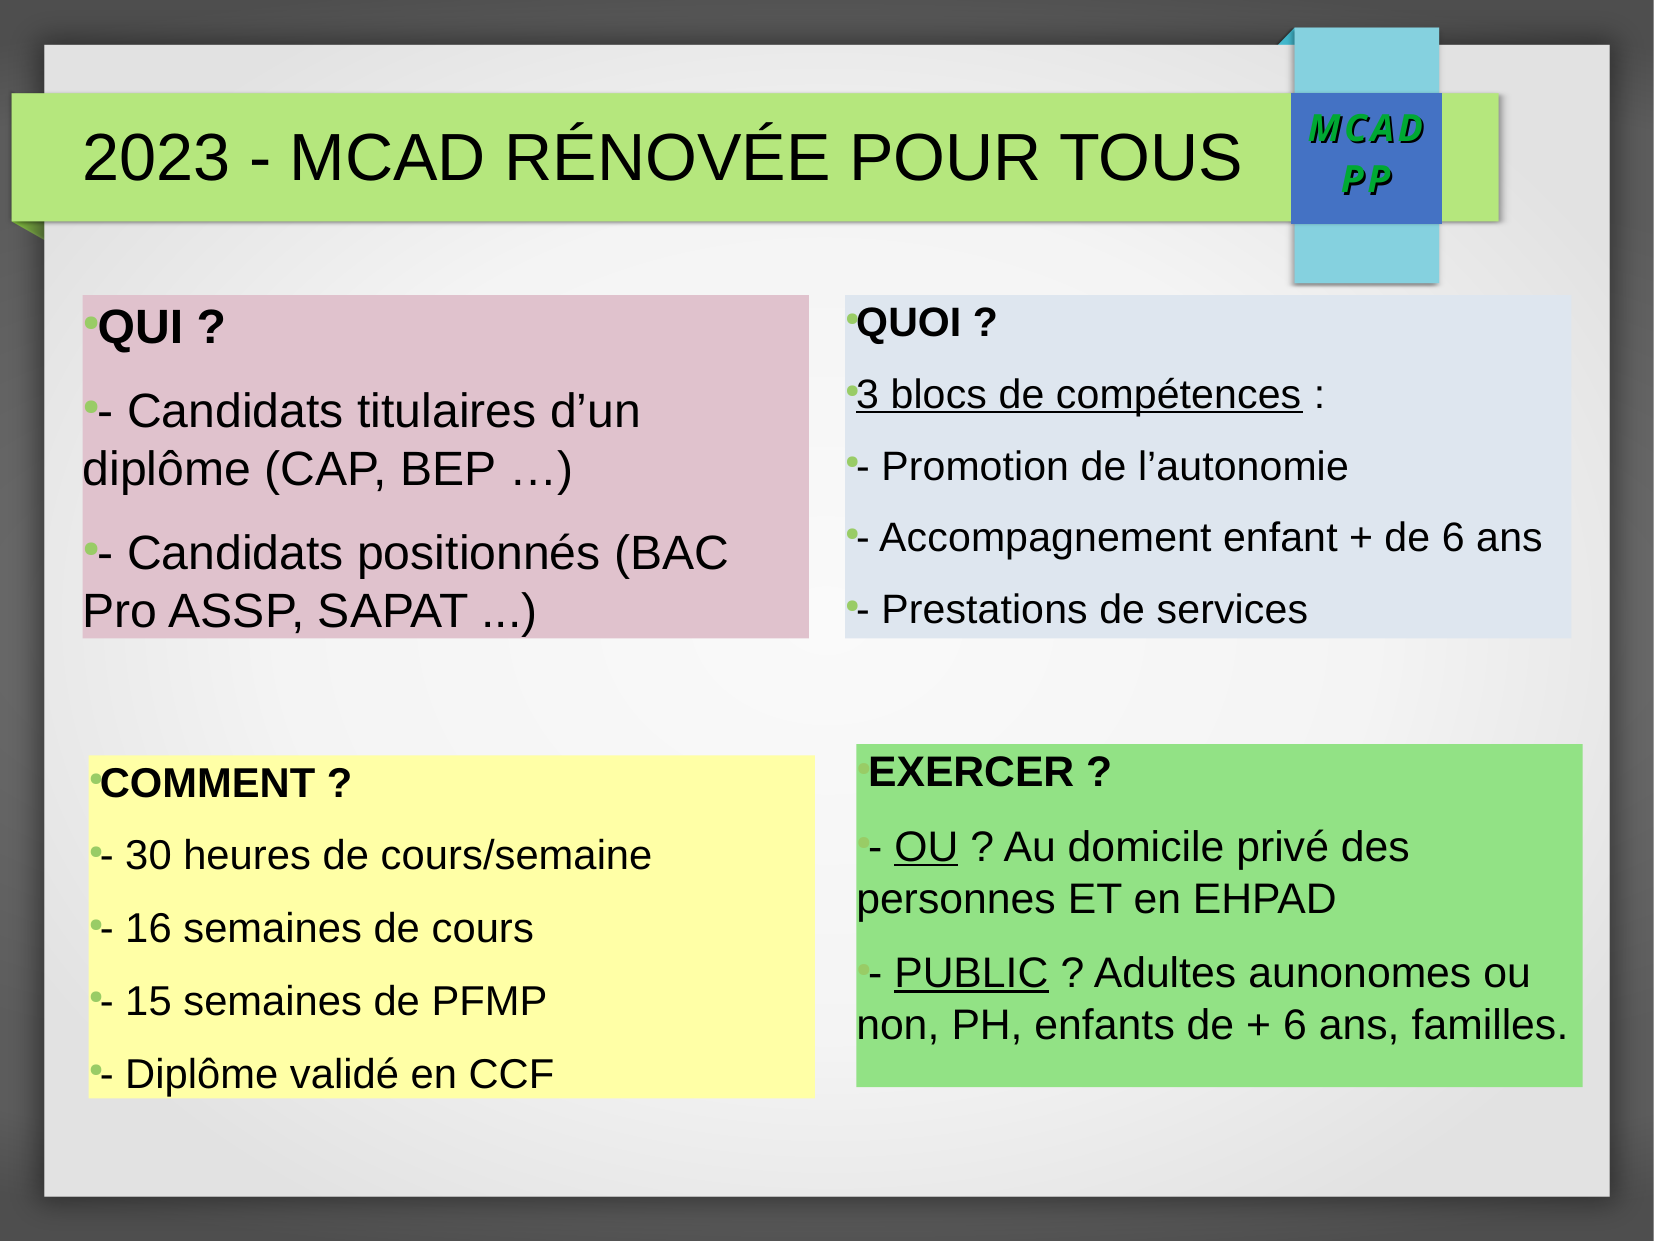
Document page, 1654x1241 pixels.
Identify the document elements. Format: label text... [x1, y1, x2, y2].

table_header [1291, 214, 1442, 224]
list QUI ? - Candidats titulaires d’un diplôme (CAP, BEP …) - Candidats positionnés (BAC Pro ASSP, SAPAT ...) [82, 295, 809, 639]
list COMMENT ? - 30 heures de cours/semaine - 16 semaines de cours - 15 semaines de PFMP - Diplôme validé en CCF [88, 755, 815, 1099]
list EXERCER ? - OU ? Au domicile privé des personnes ET en EHPAD - PUBLIC ? Adultes aunonomes ou non, PH, enfants de + 6 ans, familles. [856, 744, 1583, 1088]
text_box MCAD PP [1290, 94, 1442, 214]
title 2023 - MCAD RÉNOVÉE POUR TOUS [82, 94, 1264, 213]
list QUOI ? 3 blocs de compétences : - Promotion de l’autonomie - Accompagnement enfant + de 6 ans - Prestations de services [845, 295, 1572, 639]
